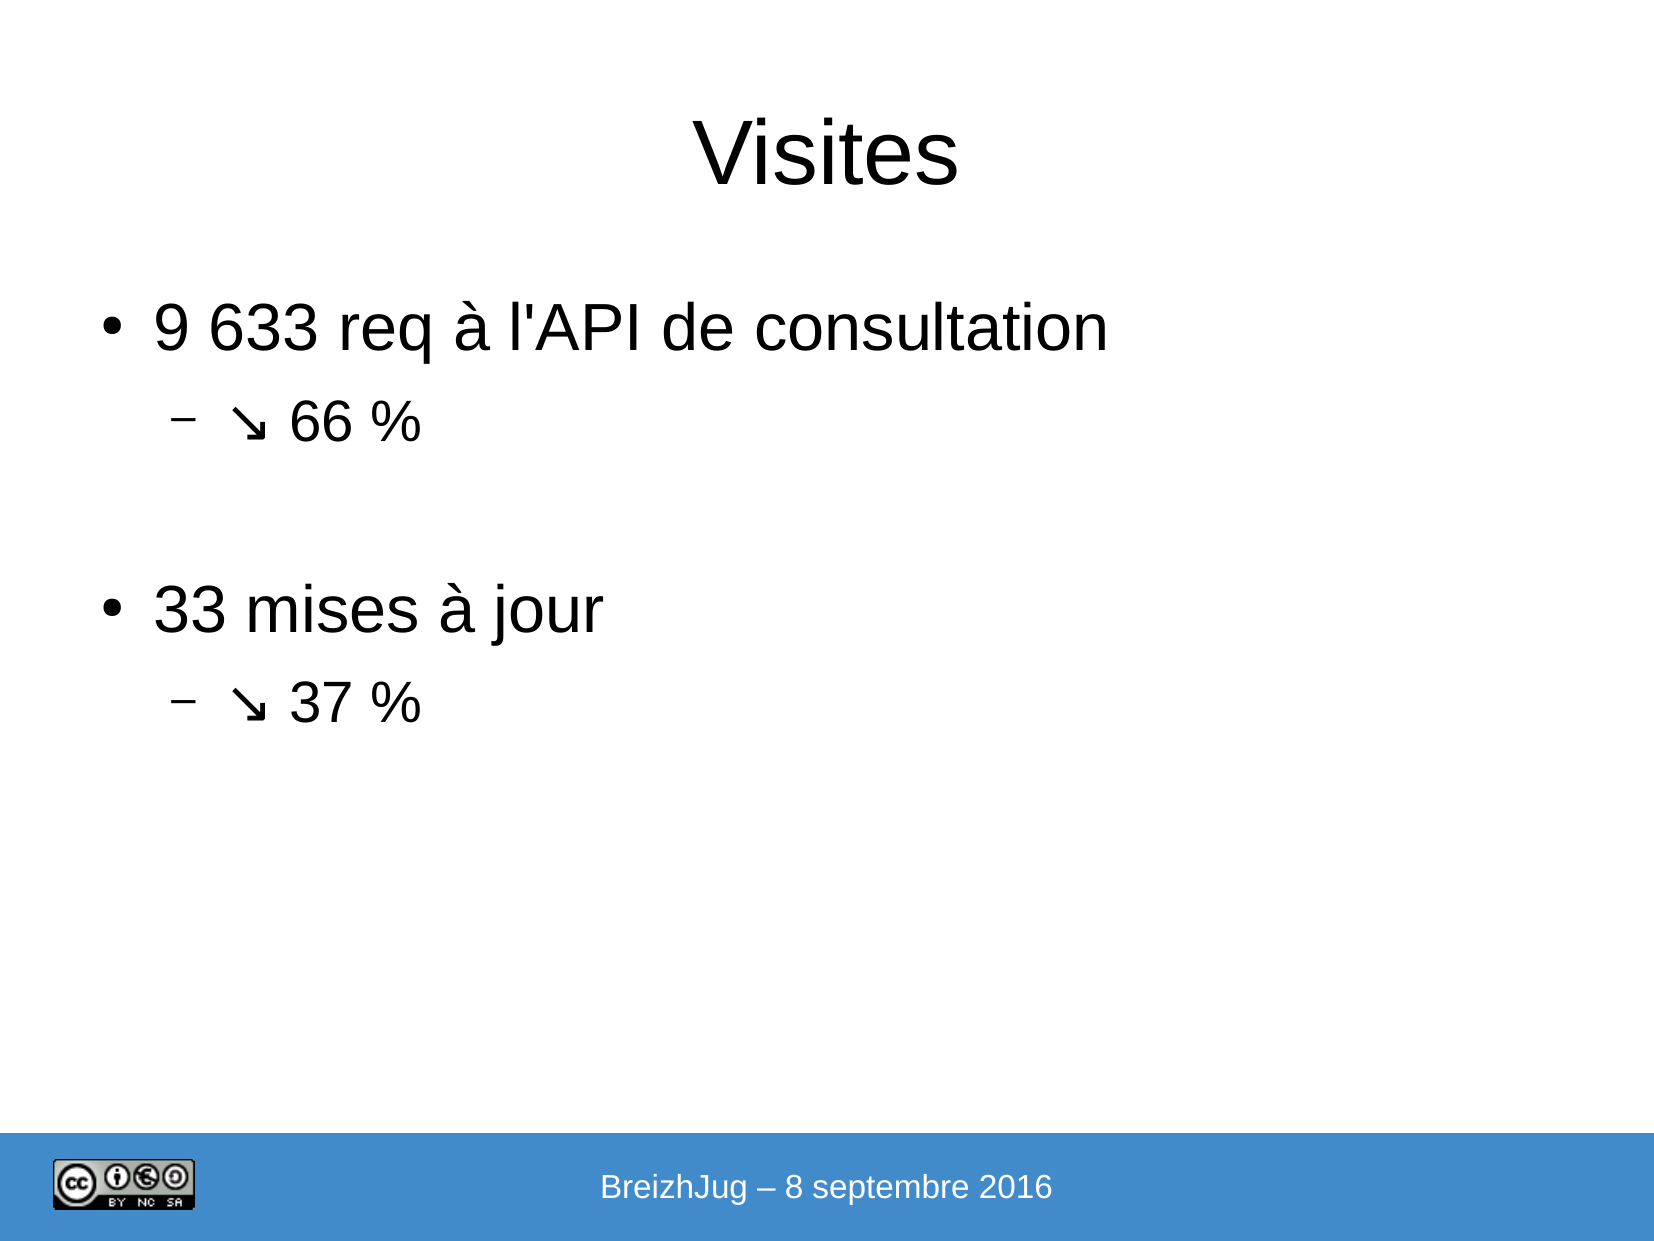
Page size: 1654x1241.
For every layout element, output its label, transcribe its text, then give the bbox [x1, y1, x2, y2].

picture [53, 1159, 195, 1210]
title Visites [82, 49, 1571, 257]
list 9 633 req à l'API de consultation ↘ 66 % 33 mises à jour ↘ 37 % [82, 290, 1571, 1010]
